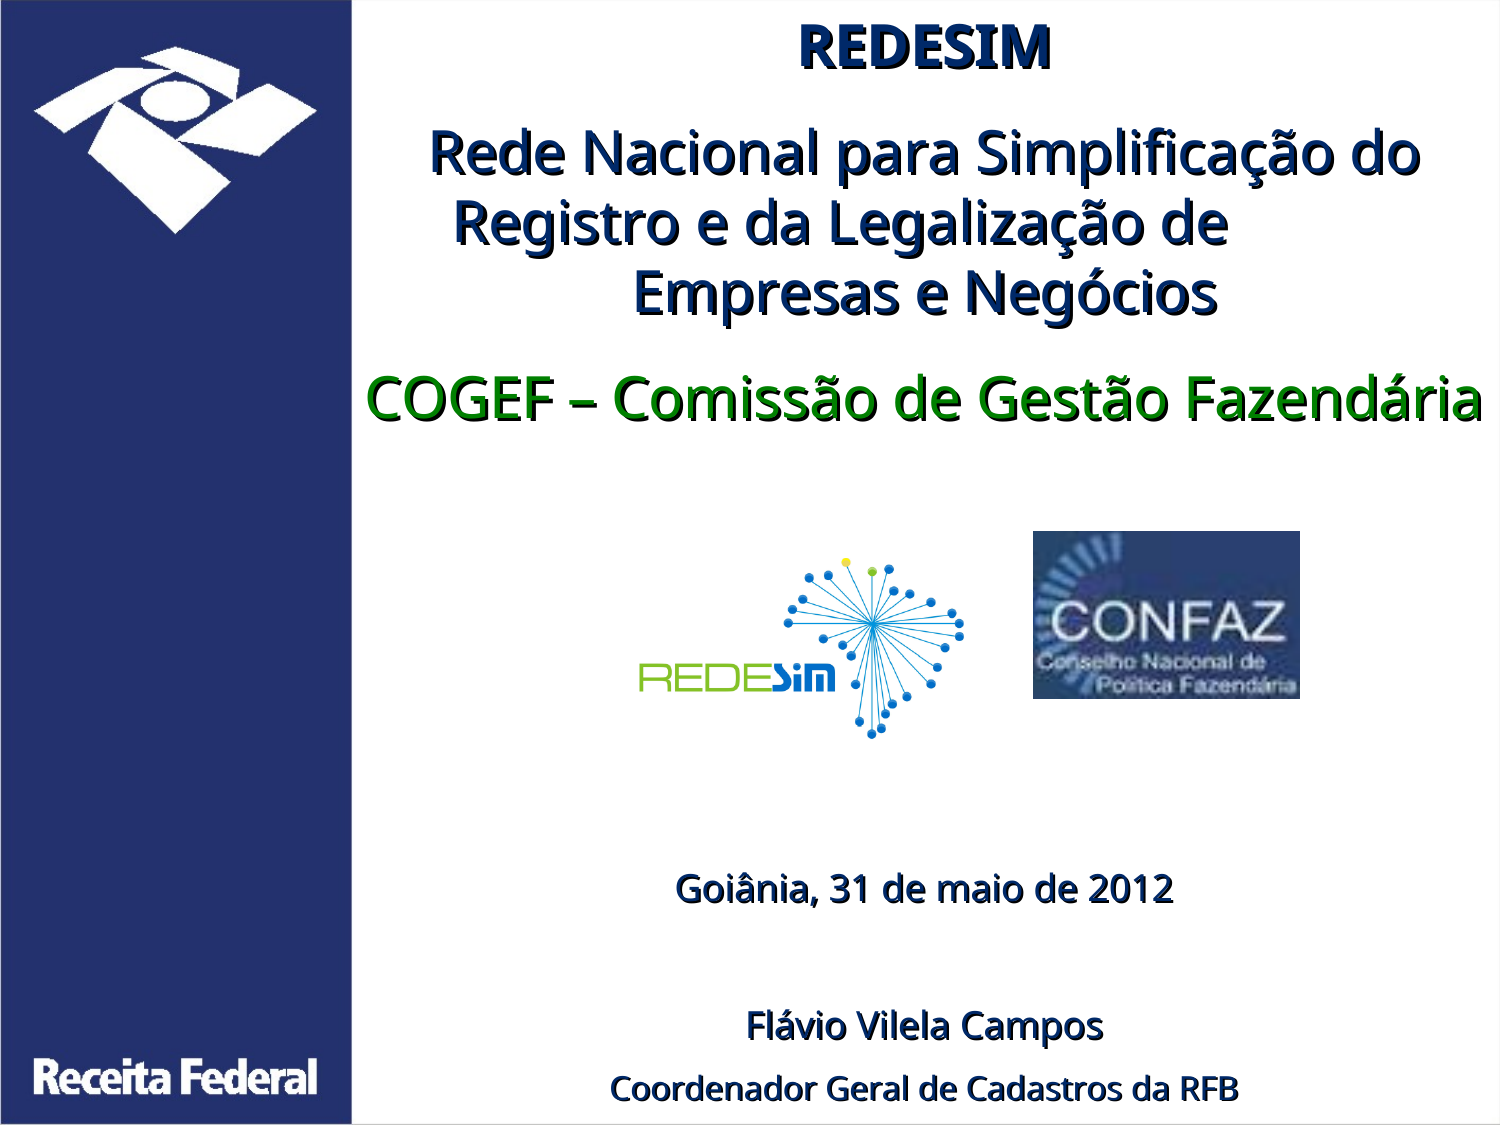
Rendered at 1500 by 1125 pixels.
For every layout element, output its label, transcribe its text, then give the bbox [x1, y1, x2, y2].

text_box REDESIM Rede Nacional para Simplificação do Registro e da Legalização de Empresas e Negócios COGEF – Comissão de Gestão Fazendária Goiânia, 31 de maio de 2012 Flávio Vilela Campos Coordenador Geral de Cadastros da RFB [348, 0, 1500, 1115]
picture [590, 501, 1005, 773]
picture [1033, 531, 1300, 699]
picture [0, 0, 1500, 1125]
